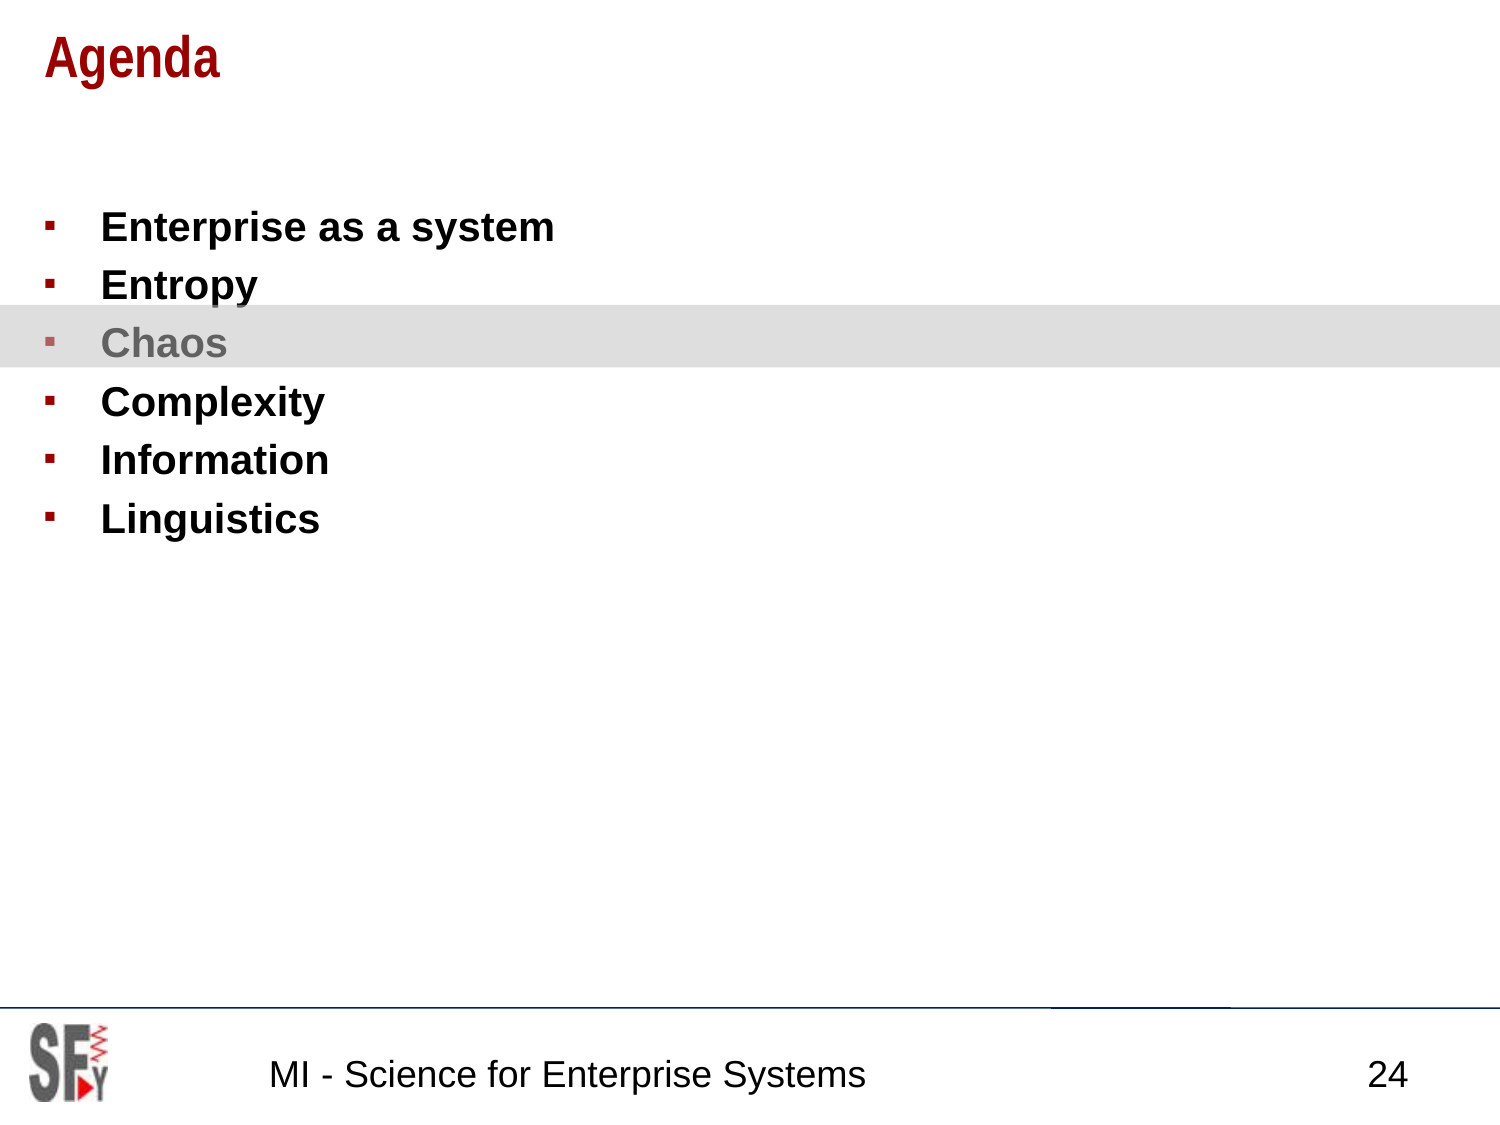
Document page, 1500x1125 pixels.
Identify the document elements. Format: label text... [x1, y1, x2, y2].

list Enterprise as a system Entropy Chaos Complexity Information Linguistics [29, 184, 1471, 304]
picture [29, 1023, 108, 1102]
text_box [0, 304, 1500, 368]
list Enterprise as a system Entropy Chaos Complexity Information Linguistics [29, 368, 1471, 988]
title Agenda [29, 12, 1471, 138]
slide_number <numéro> [1352, 1034, 1490, 1103]
footer MI - Science for Enterprise Systems [253, 1034, 1336, 1103]
